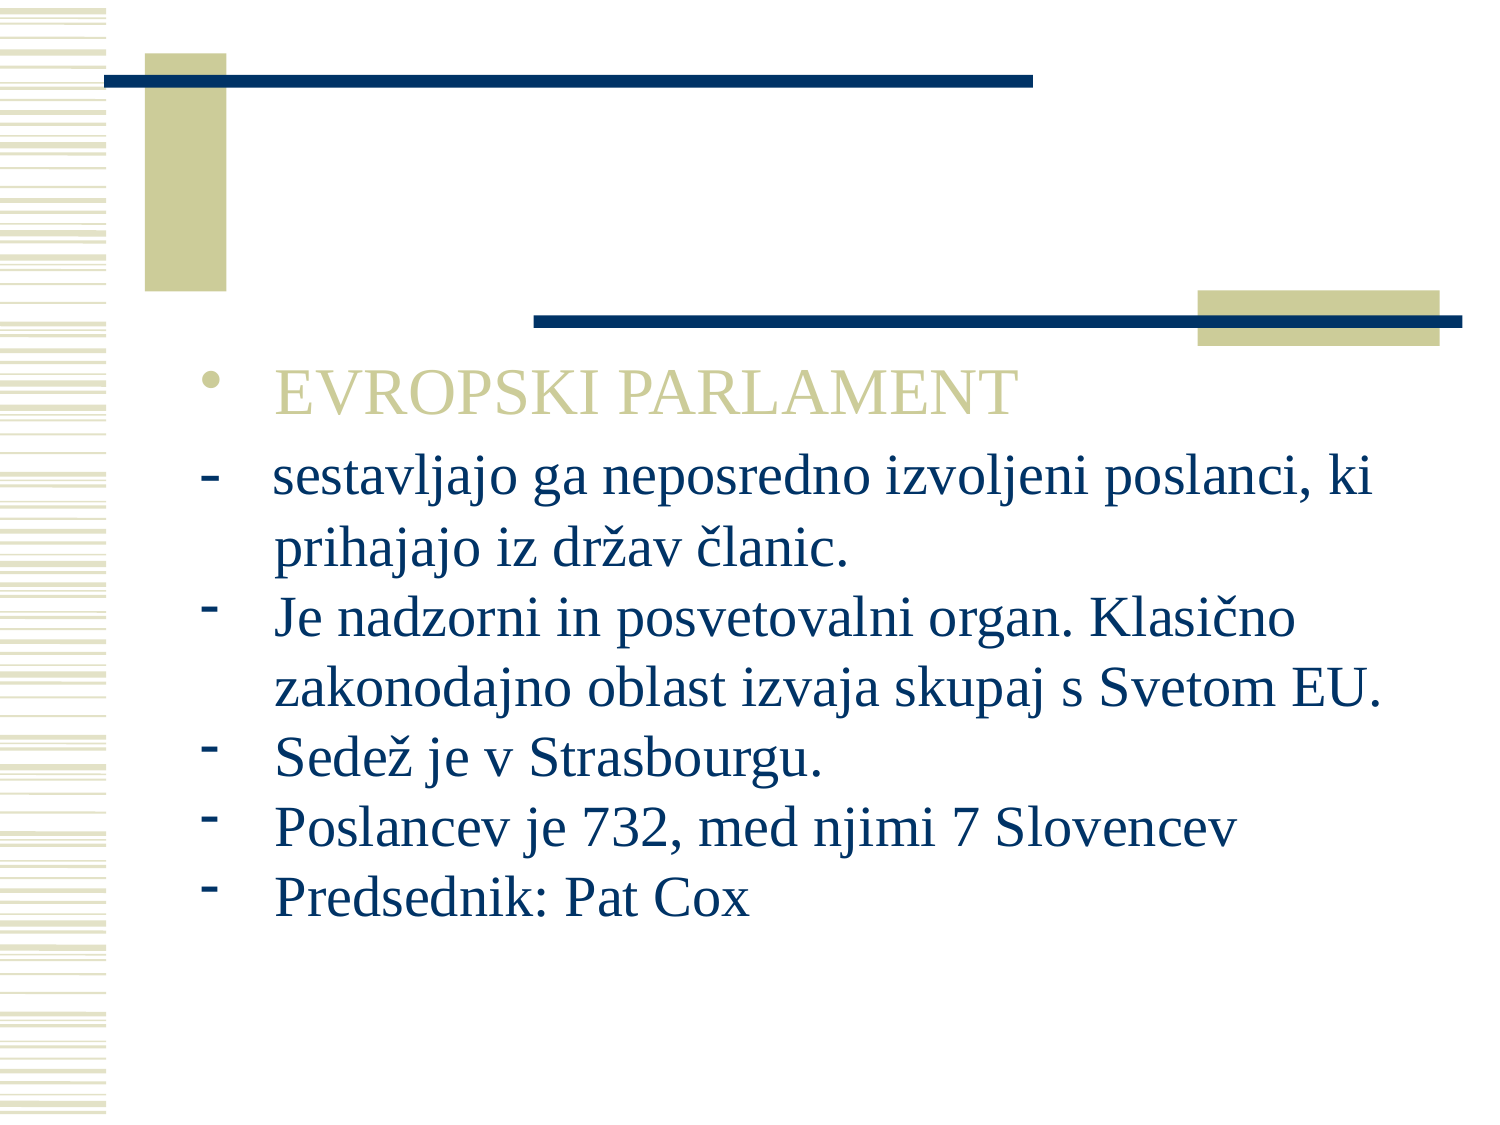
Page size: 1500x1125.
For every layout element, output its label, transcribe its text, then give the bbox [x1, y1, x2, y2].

text_box EVROPSKI PARLAMENT - sestavljajo ga neposredno izvoljeni poslanci, ki prihajajo iz držav članic. Je nadzorni in posvetovalni organ. Klasično zakonodajno oblast izvaja skupaj s Svetom EU. Sedež je v Strasbourgu. Poslancev je 732, med njimi 7 Slovencev Predsednik: Pat Cox [184, 340, 1425, 936]
